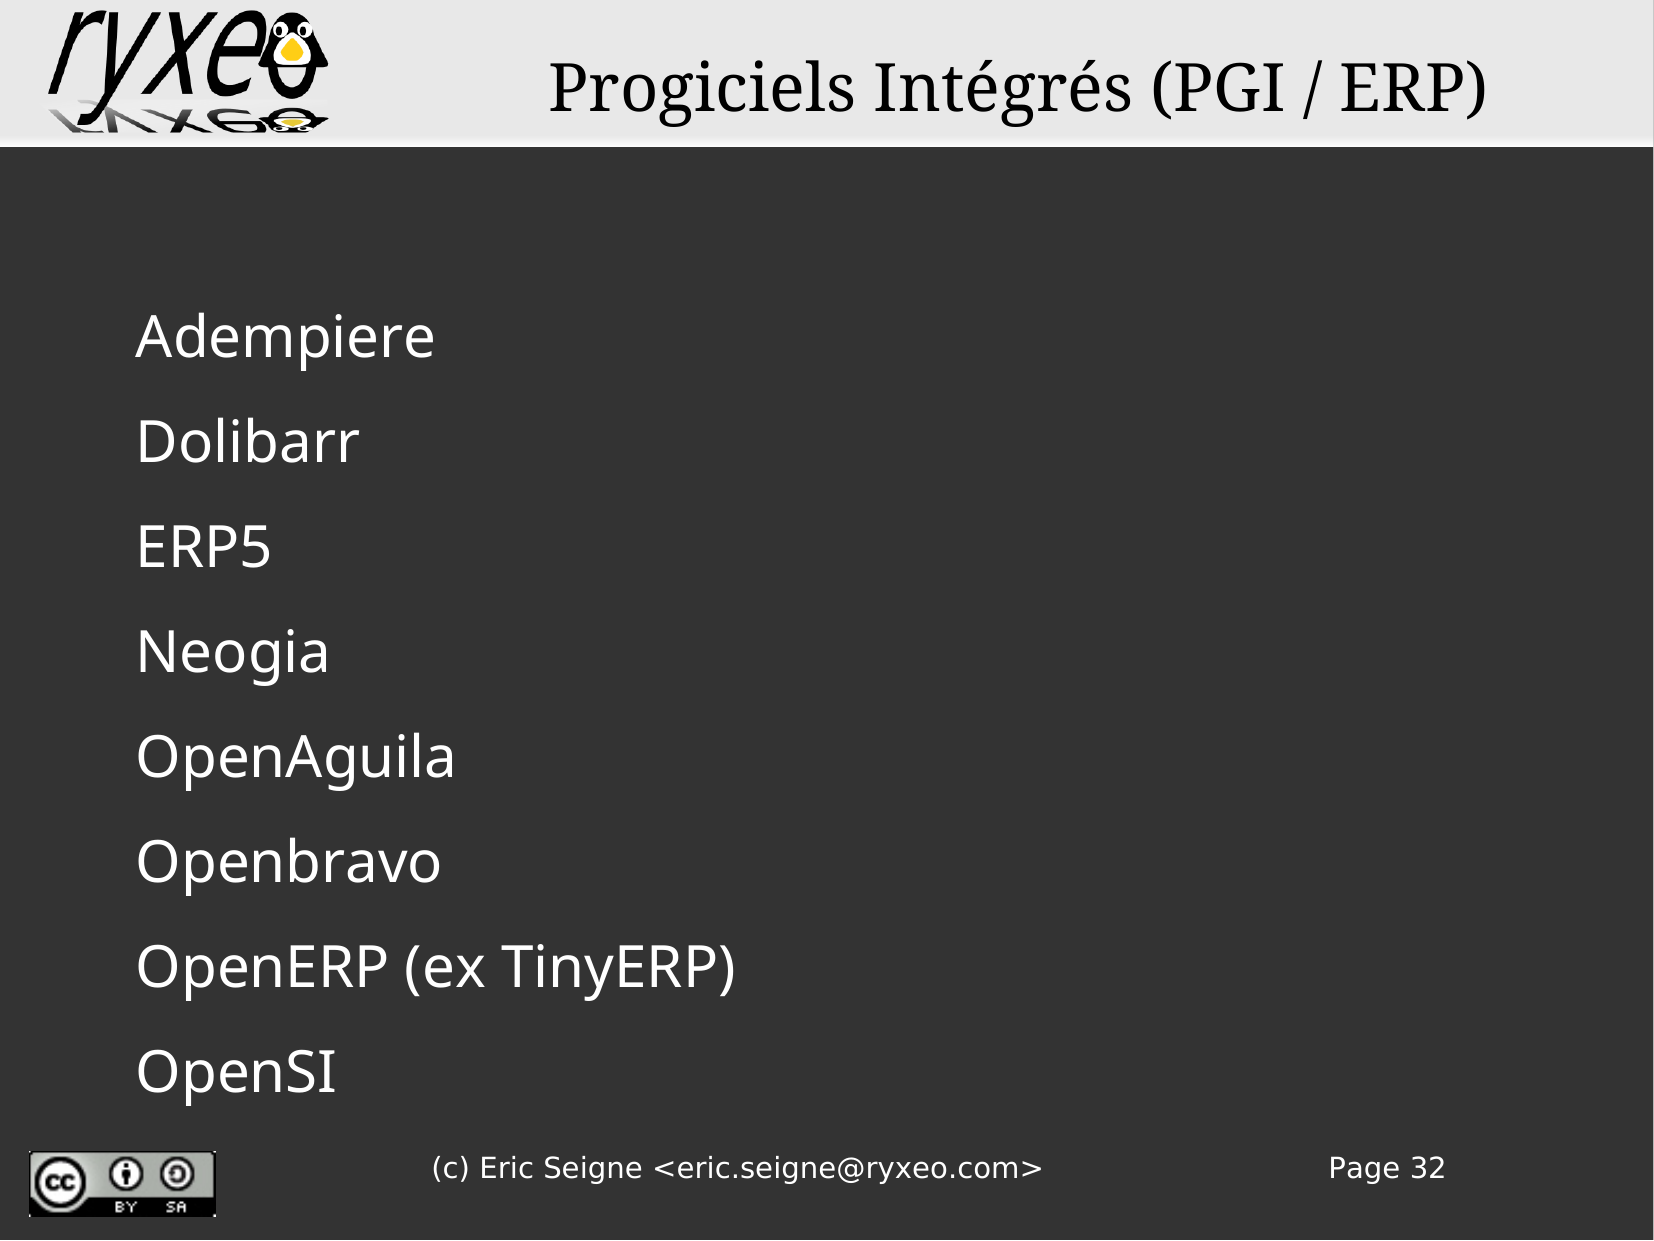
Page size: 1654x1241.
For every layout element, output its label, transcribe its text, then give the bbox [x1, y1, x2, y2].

picture [0, 0, 1654, 147]
picture [29, 1151, 216, 1217]
list Adempiere Dolibarr ERP5 Neogia OpenAguila Openbravo OpenERP (ex TinyERP) OpenSI [118, 295, 1522, 1117]
title Progiciels Intégrés (PGI / ERP) [442, 29, 1595, 142]
